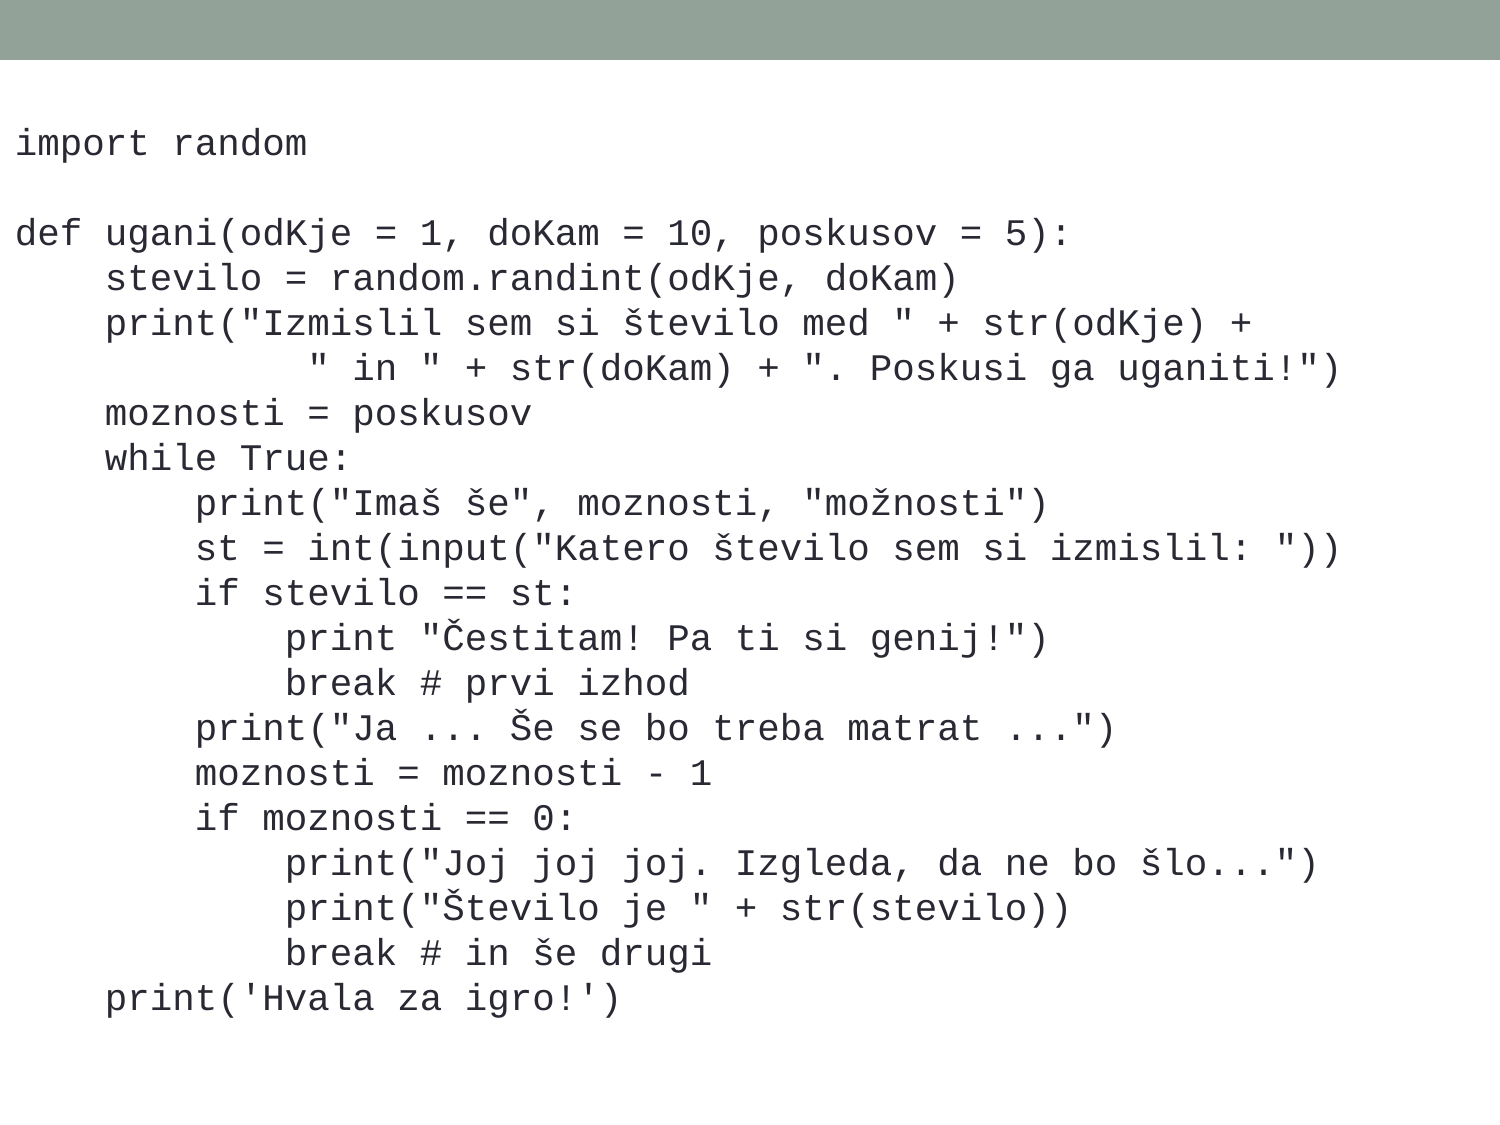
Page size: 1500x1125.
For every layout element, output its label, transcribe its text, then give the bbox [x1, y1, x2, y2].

text_box import random def ugani(odKje = 1, doKam = 10, poskusov = 5): stevilo = random.randint(odKje, doKam) print("Izmislil sem si število med " + str(odKje) + " in " + str(doKam) + ". Poskusi ga uganiti!") moznosti = poskusov while True: print("Imaš še", moznosti, "možnosti") st = int(input("Katero število sem si izmislil: ")) if stevilo == st: print "Čestitam! Pa ti si genij!") break # prvi izhod print("Ja ... Še se bo treba matrat ...") moznosti = moznosti - 1 if moznosti == 0: print("Joj joj joj. Izgleda, da ne bo šlo...") print("Število je " + str(stevilo)) break # in še drugi print('Hvala za igro!') [0, 110, 1483, 1115]
